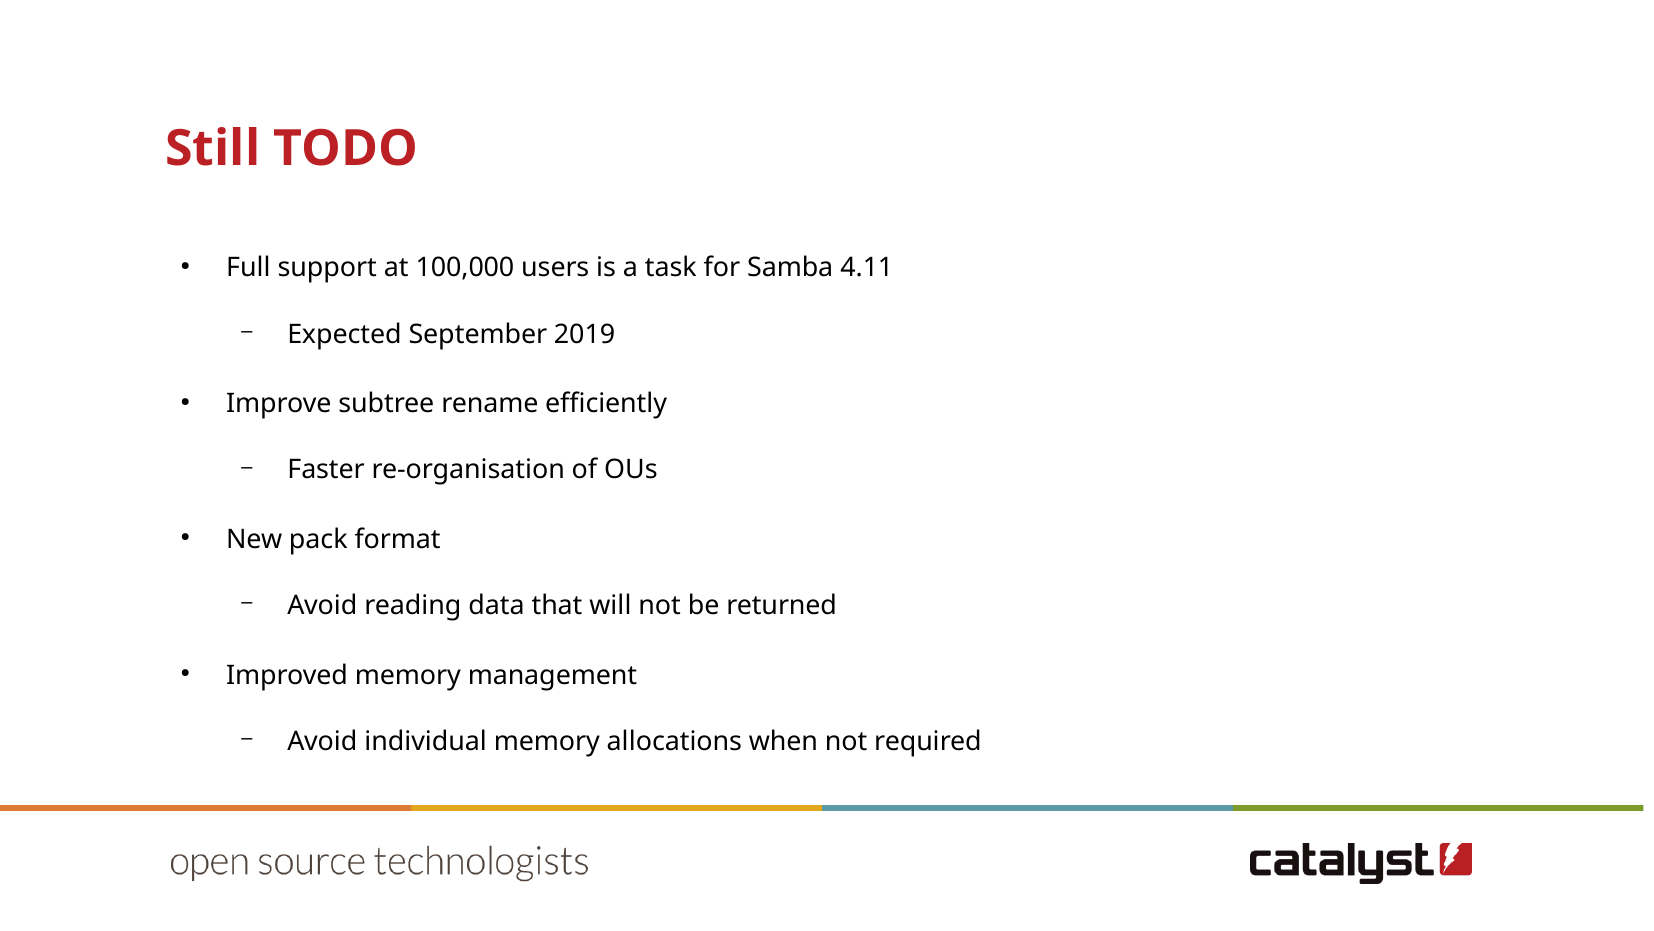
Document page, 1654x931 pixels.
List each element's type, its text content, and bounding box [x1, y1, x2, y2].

title Still TODO [165, 68, 1489, 224]
list Full support at 100,000 users is a task for Samba 4.11 Expected September 2019 Improve subtree rename efficiently Faster re-organisation of OUs New pack format Avoid reading data that will not be returned Improved memory management Avoid individual memory allocations when not required [165, 230, 1489, 770]
picture [0, 805, 1644, 884]
